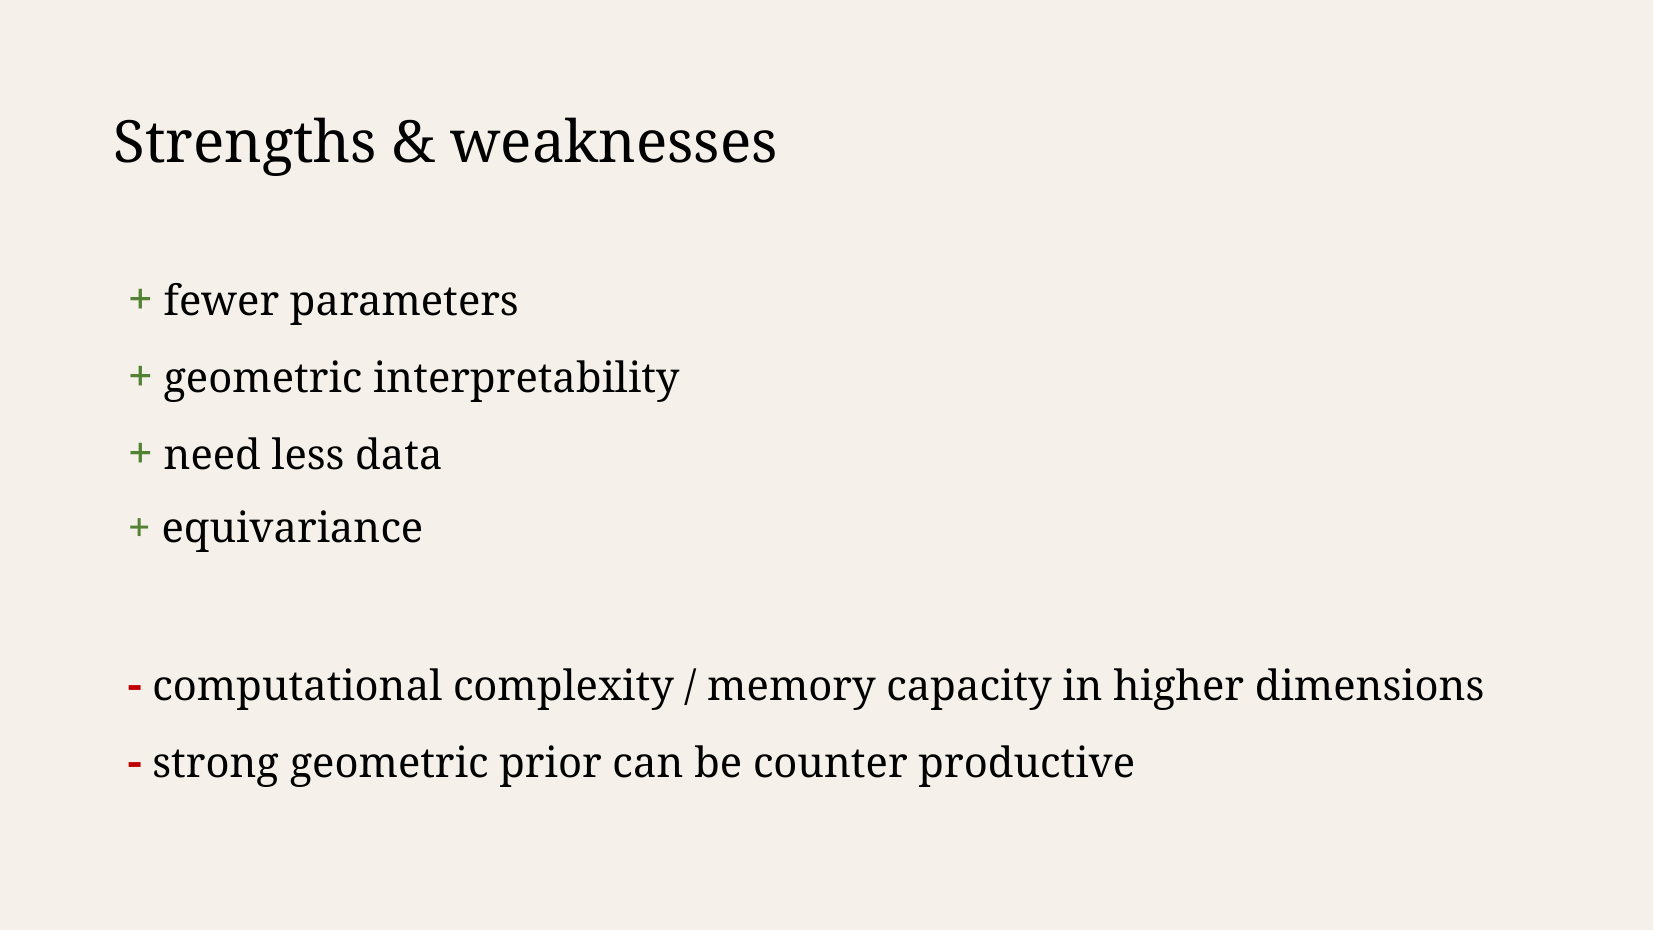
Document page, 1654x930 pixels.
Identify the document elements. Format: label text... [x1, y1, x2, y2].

text_box + fewer parameters + geometric interpretability + need less data + equivariance - computational complexity / memory capacity in higher dimensions - strong geometric prior can be counter productive [112, 262, 1538, 863]
title Strengths & weaknesses [113, 49, 1540, 230]
